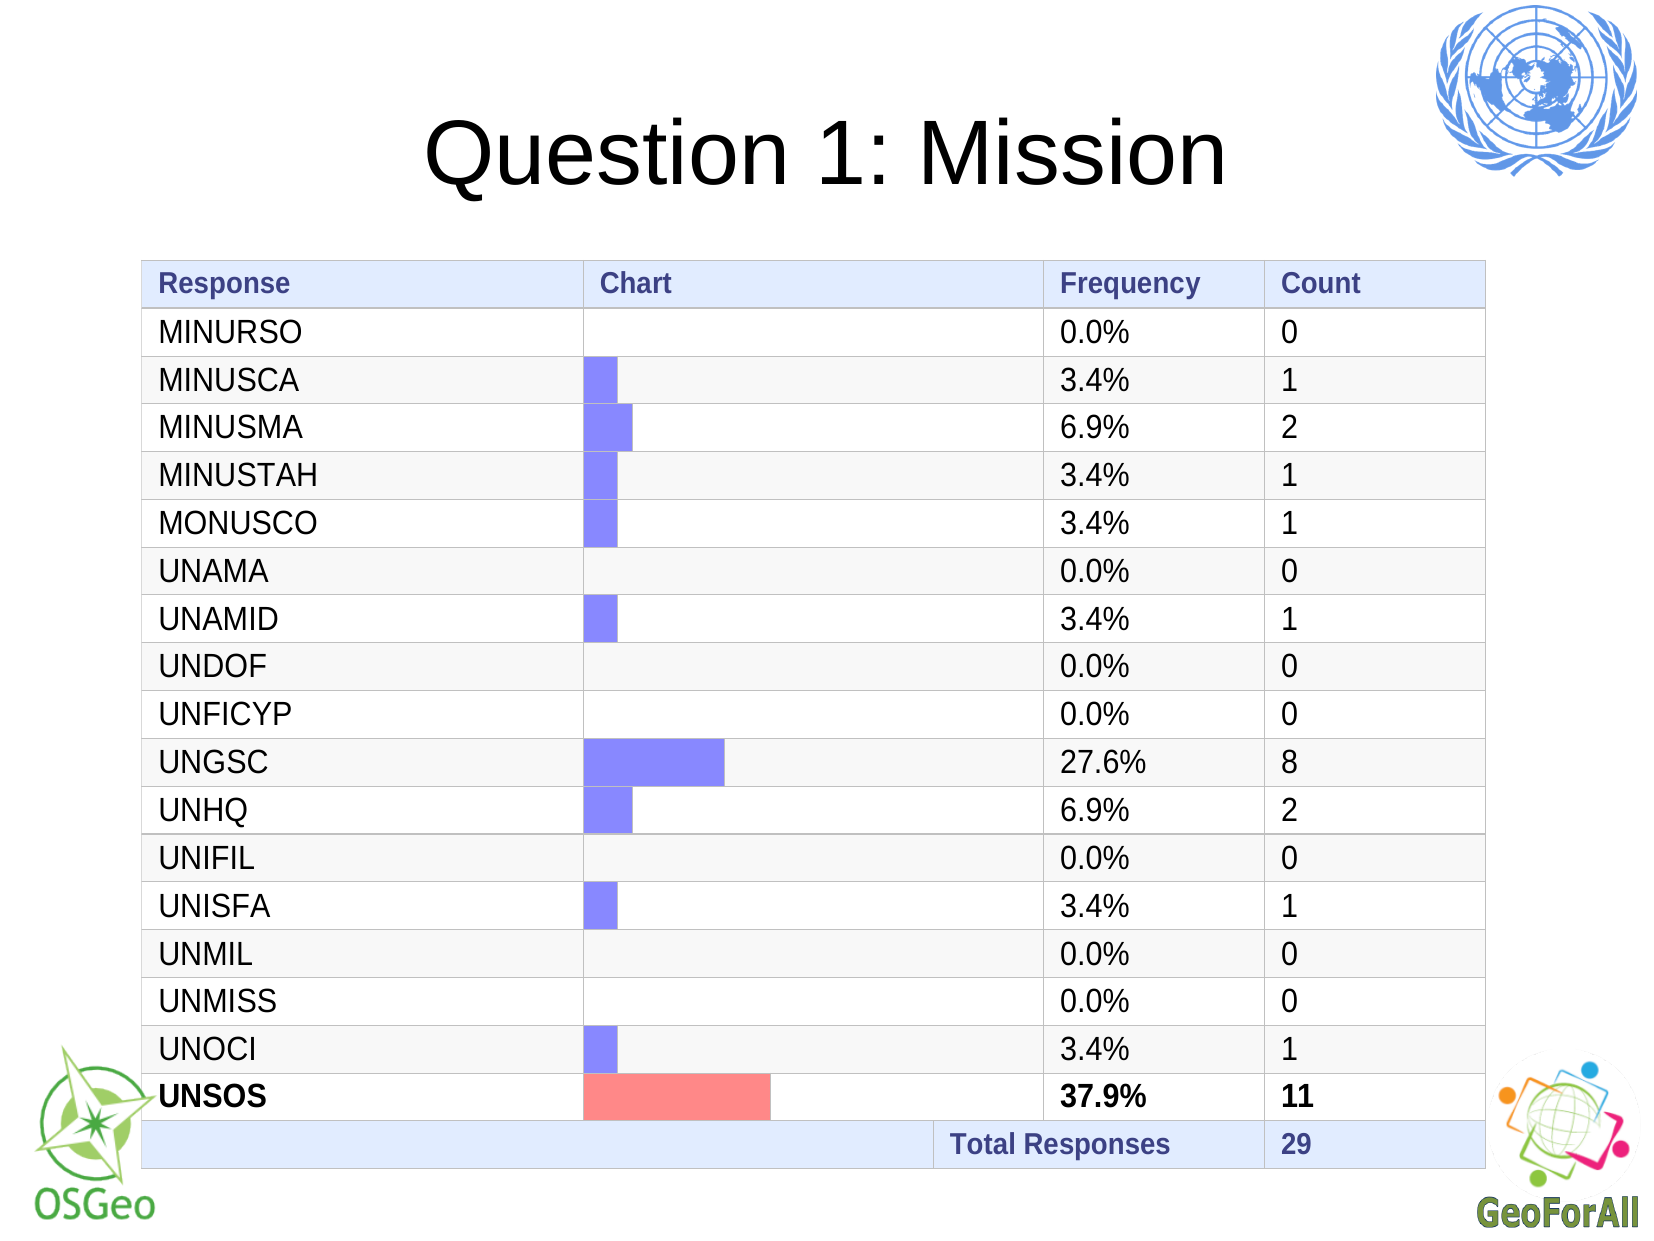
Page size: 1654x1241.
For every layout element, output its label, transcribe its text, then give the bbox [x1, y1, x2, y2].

picture [1416, 5, 1654, 180]
chart [141, 259, 1654, 1217]
title Question 1: Mission [82, 49, 1571, 257]
picture [1437, 1048, 1654, 1241]
picture [6, 1043, 184, 1221]
